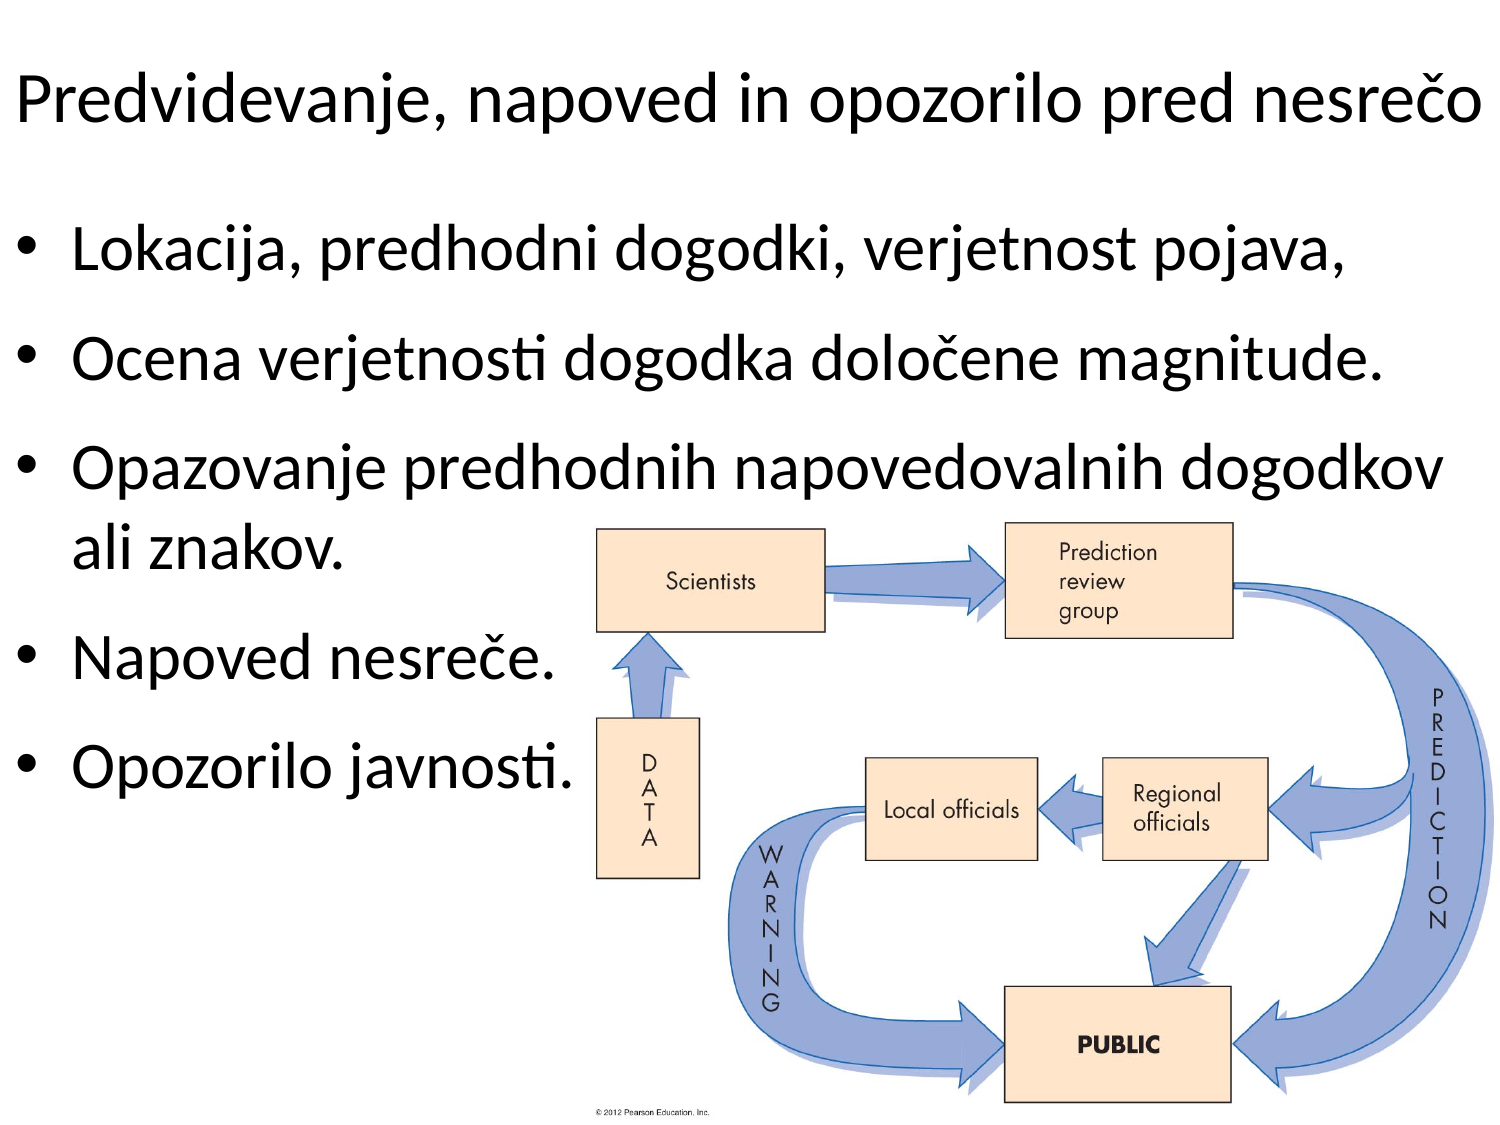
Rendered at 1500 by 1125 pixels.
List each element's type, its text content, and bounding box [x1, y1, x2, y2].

title Predvidevanje, napoved in opozorilo pred nesrečo [0, 0, 1500, 188]
picture [589, 515, 1500, 1125]
list Lokacija, predhodni dogodki, verjetnost pojava, Ocena verjetnosti dogodka določene magnitude. Opazovanje predhodnih napovedovalnih dogodkov ali znakov. Napoved nesreče. Opozorilo javnosti. [0, 196, 1500, 846]
